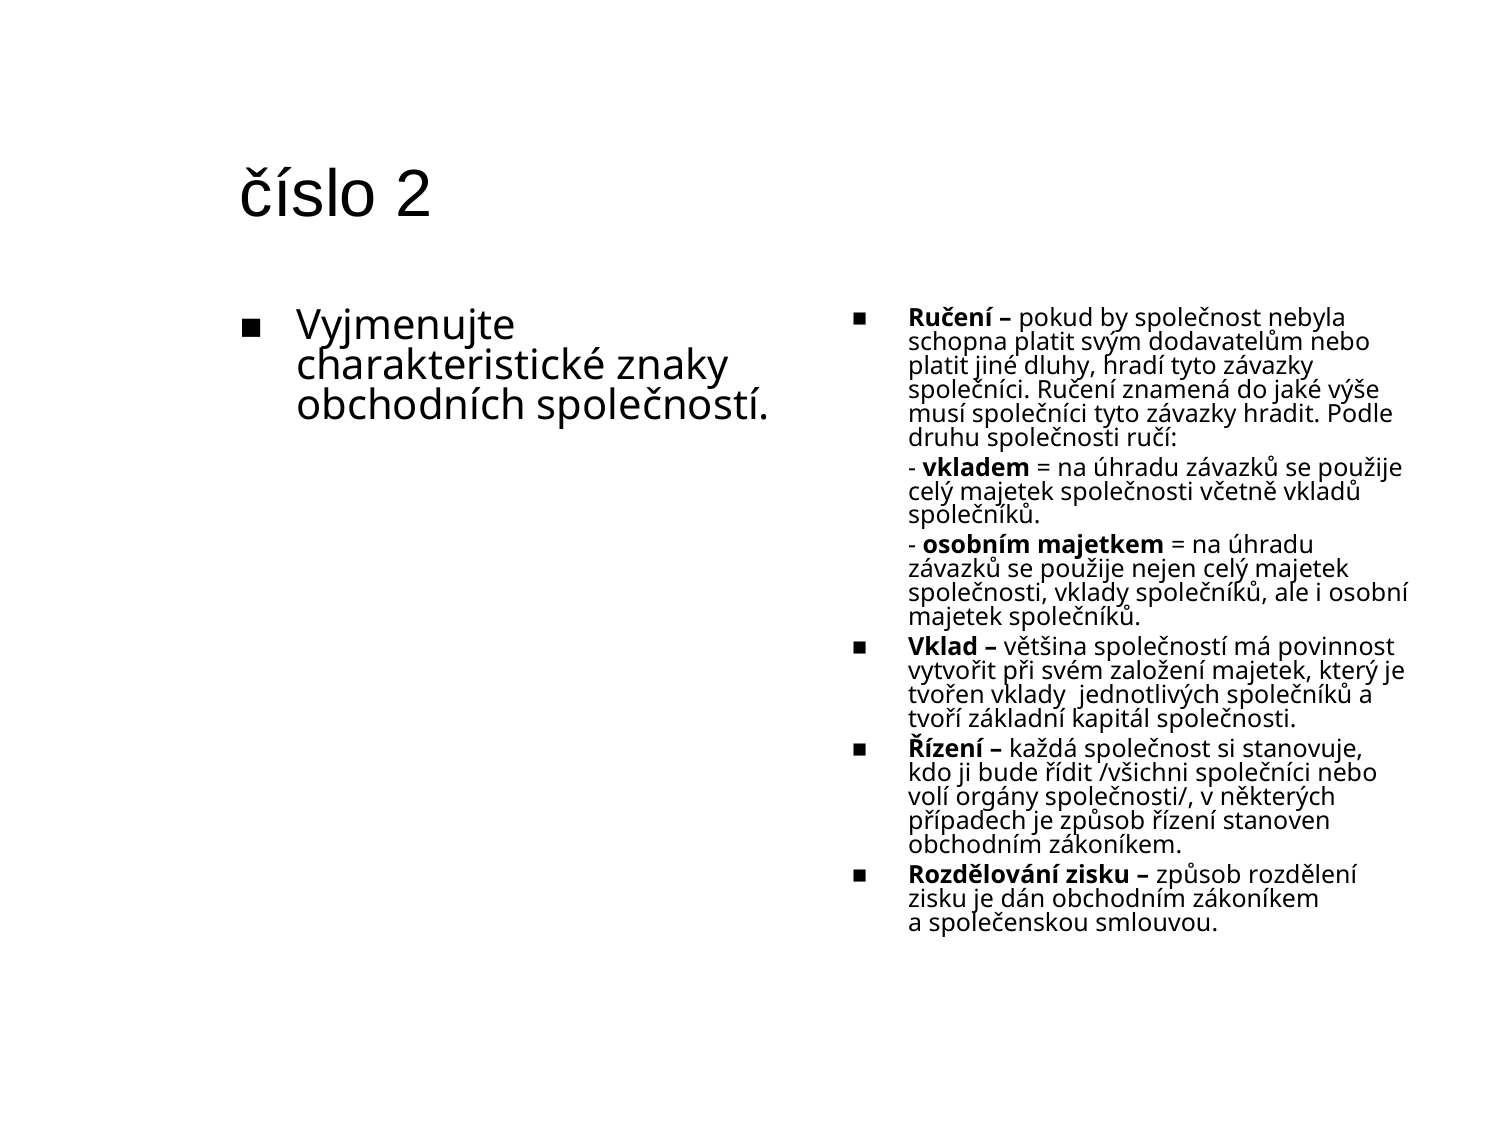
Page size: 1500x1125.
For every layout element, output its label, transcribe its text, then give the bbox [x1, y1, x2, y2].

list ■ Vyjmenujte charakteristické znaky obchodních společností. [224, 299, 813, 975]
list ■ Ručení – pokud by společnost nebyla schopna platit svým dodavatelům nebo platit jiné dluhy, hradí tyto závazky společníci. Ručení znamená do jaké výše musí společníci tyto závazky hradit. Podle druhu společnosti ručí: - vkladem = na úhradu závazků se použije celý majetek společnosti včetně vkladů společníků. - osobním majetkem = na úhradu závazků se použije nejen celý majetek společnosti, vklady společníků, ale i osobní majetek společníků. ■ Vklad – většina společností má povinnost vytvořit při svém založení majetek, který je tvořen vklady jednotlivých společníků a tvoří základní kapitál společnosti. ■ Řízení – každá společnost si stanovuje, kdo ji bude řídit /všichni společníci nebo volí orgány společnosti/, v některých případech je způsob řízení stanoven obchodním zákoníkem. ■ Rozdělování zisku – způsob rozdělení zisku je dán obchodním zákoníkem a společenskou smlouvou. [836, 299, 1425, 992]
title číslo 2 [224, 49, 1425, 237]
